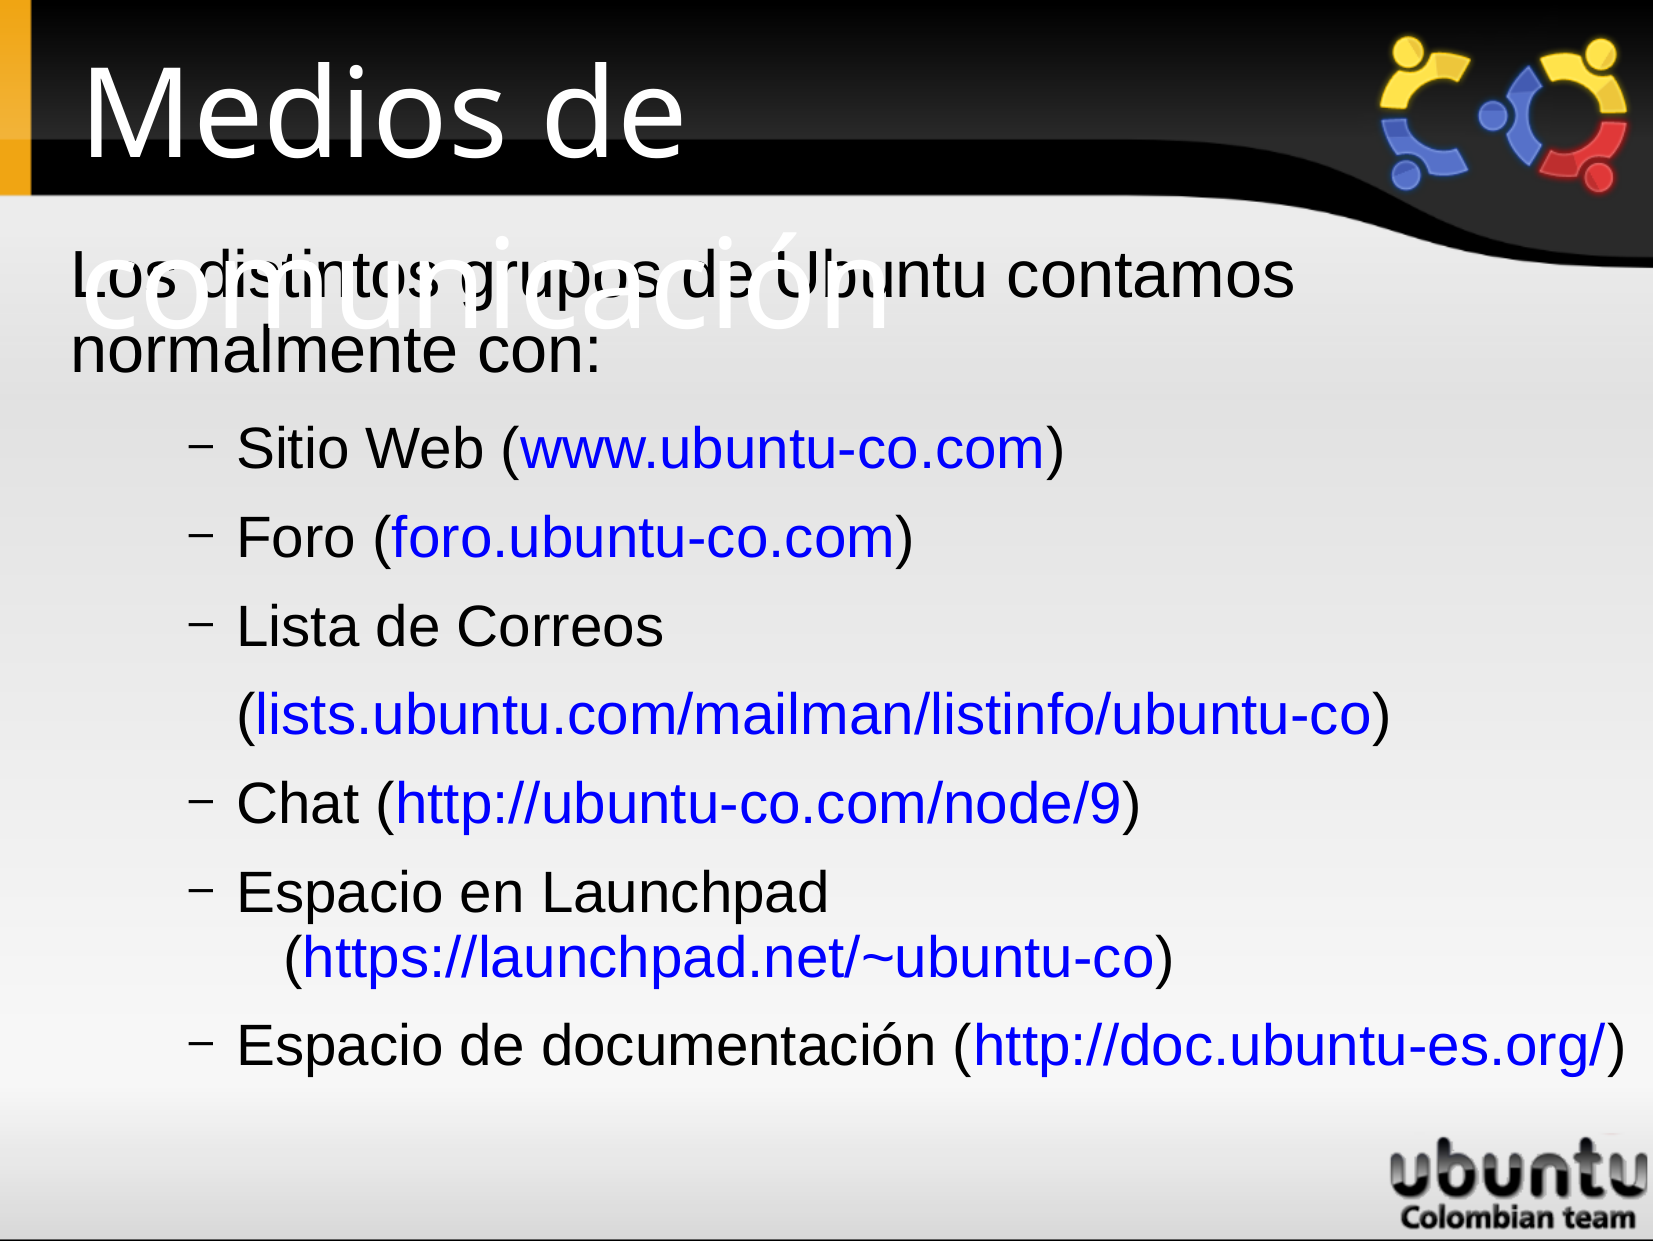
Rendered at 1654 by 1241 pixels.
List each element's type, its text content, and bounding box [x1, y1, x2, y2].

picture [0, 1177, 1653, 1241]
picture [0, 0, 1653, 237]
text_box Medios de comunicación [64, 16, 1329, 156]
list Los distintos grupos de Ubuntu contamos normalmente con: Sitio Web (www.ubuntu-co.com) Foro (foro.ubuntu-co.com) Lista de Correos (lists.ubuntu.com/mailman/listinfo/ubuntu-co) Chat (http://ubuntu-co.com/node/9) Espacio en Launchpad (https://launchpad.net/~ubuntu-co) Espacio de documentación (http://doc.ubuntu-es.org/) [0, 237, 1654, 1177]
